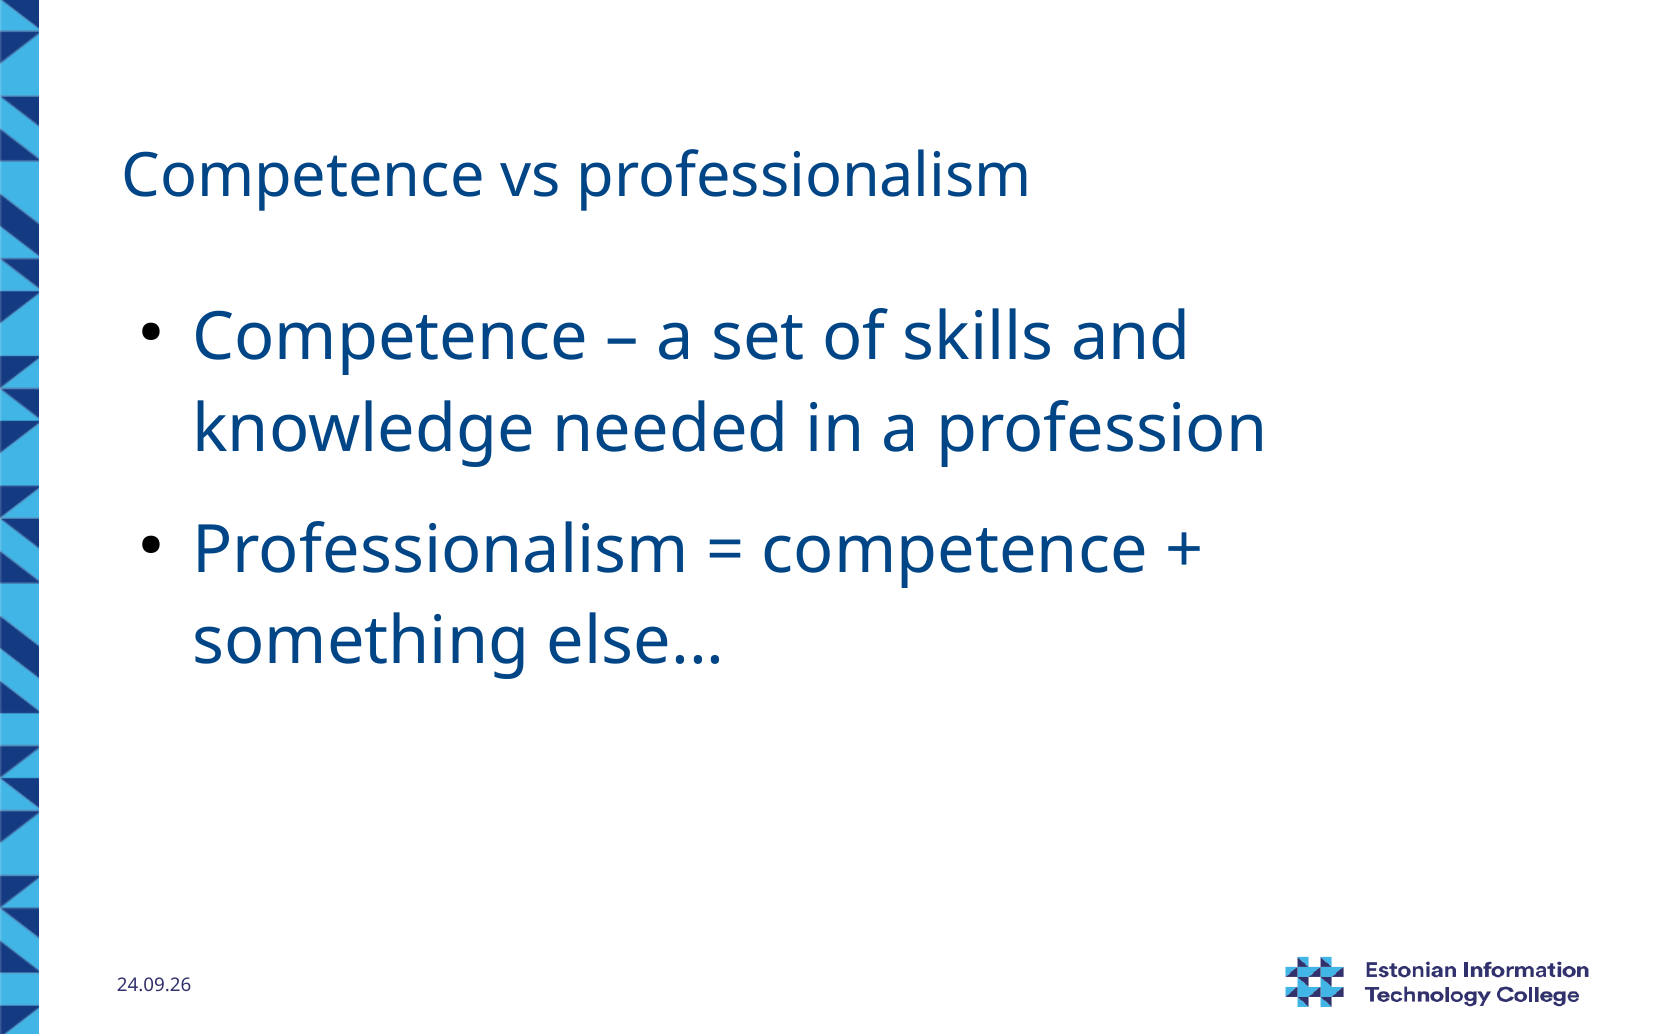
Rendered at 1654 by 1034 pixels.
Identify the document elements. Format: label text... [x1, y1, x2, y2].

list Competence – a set of skills and knowledge needed in a profession Professionalism = competence + something else... [121, 287, 1534, 939]
title Competence vs professionalism [121, 85, 1534, 259]
